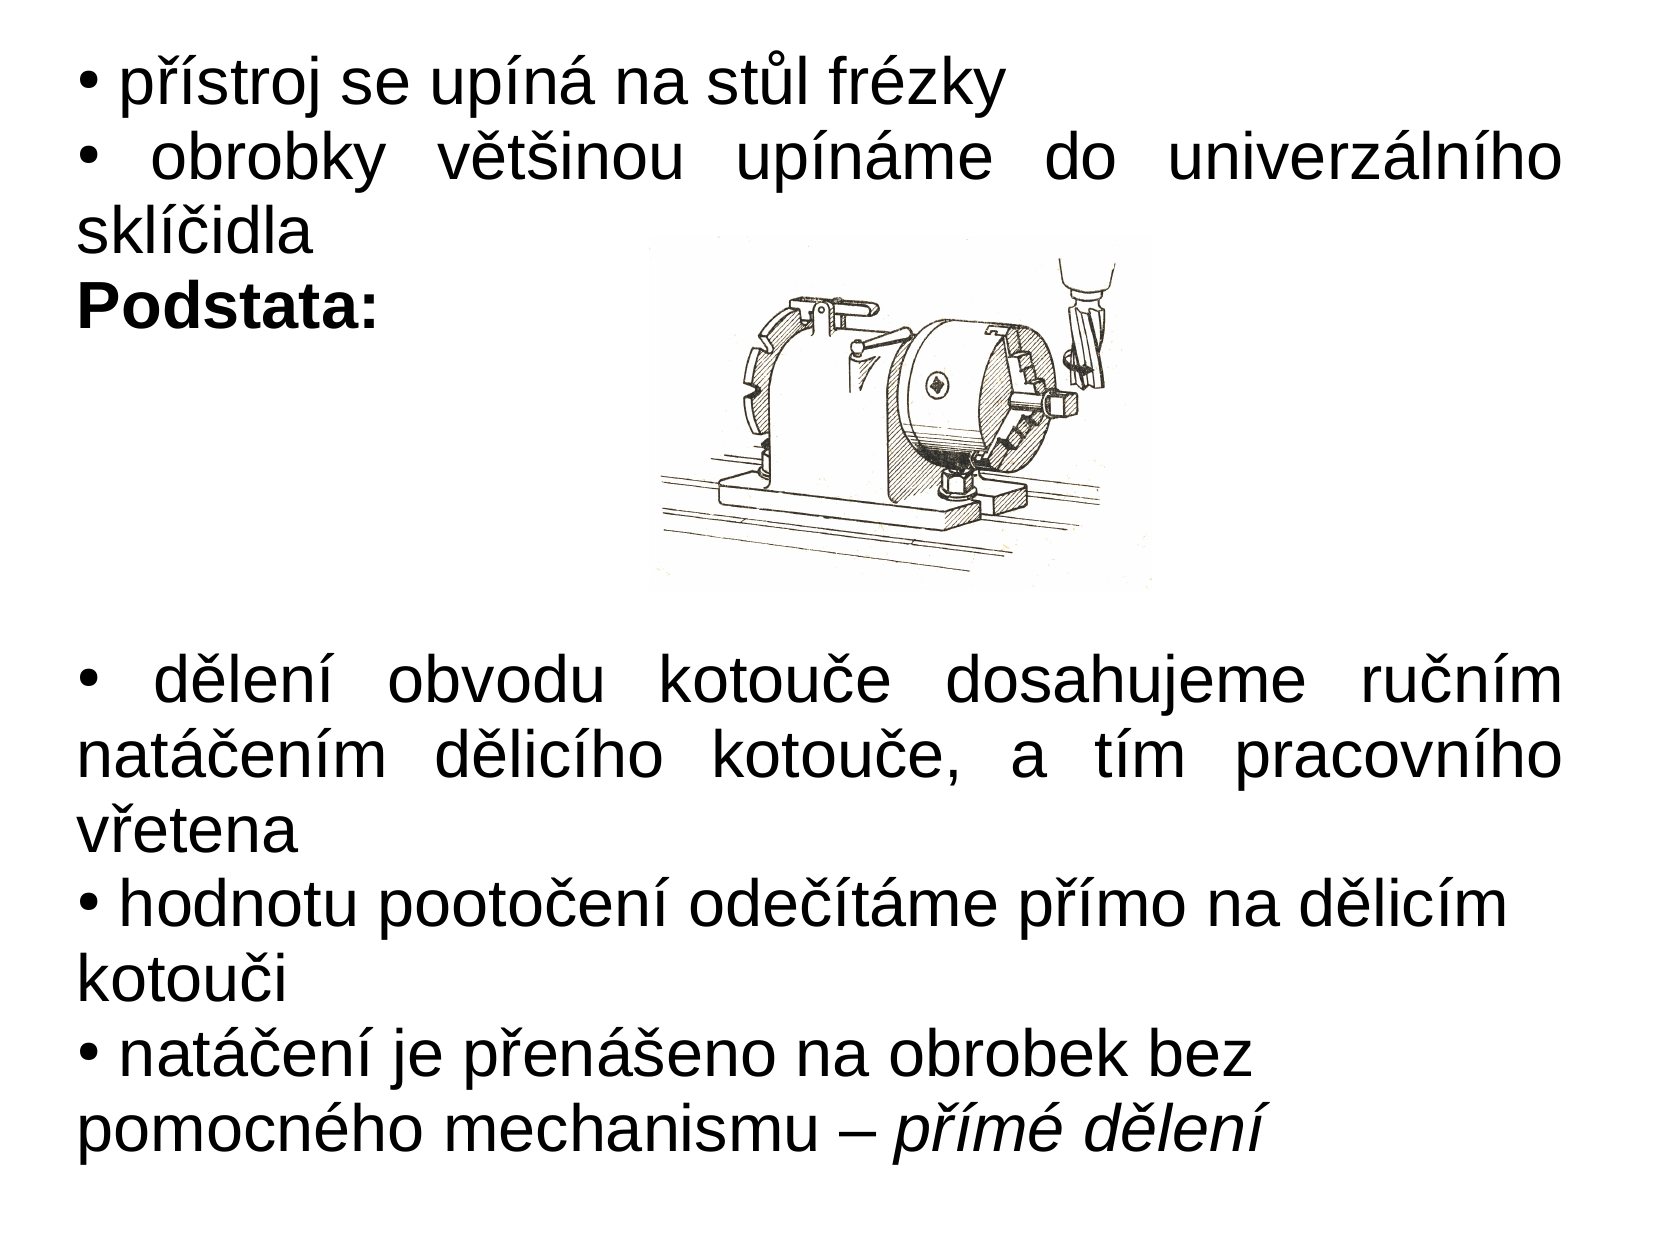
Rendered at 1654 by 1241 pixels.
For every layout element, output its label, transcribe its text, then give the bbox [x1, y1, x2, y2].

picture [649, 236, 1152, 591]
subtitle přístroj se upíná na stůl frézky obrobky většinou upínáme do univerzálního sklíčidla Podstata: dělení obvodu kotouče dosahujeme ručním natáčením dělicího kotouče, a tím pracovního vřetena hodnotu pootočení odečítáme přímo na dělicím kotouči natáčení je přenášeno na obrobek bez pomocného mechanismu – přímé dělení [76, 43, 1565, 1241]
